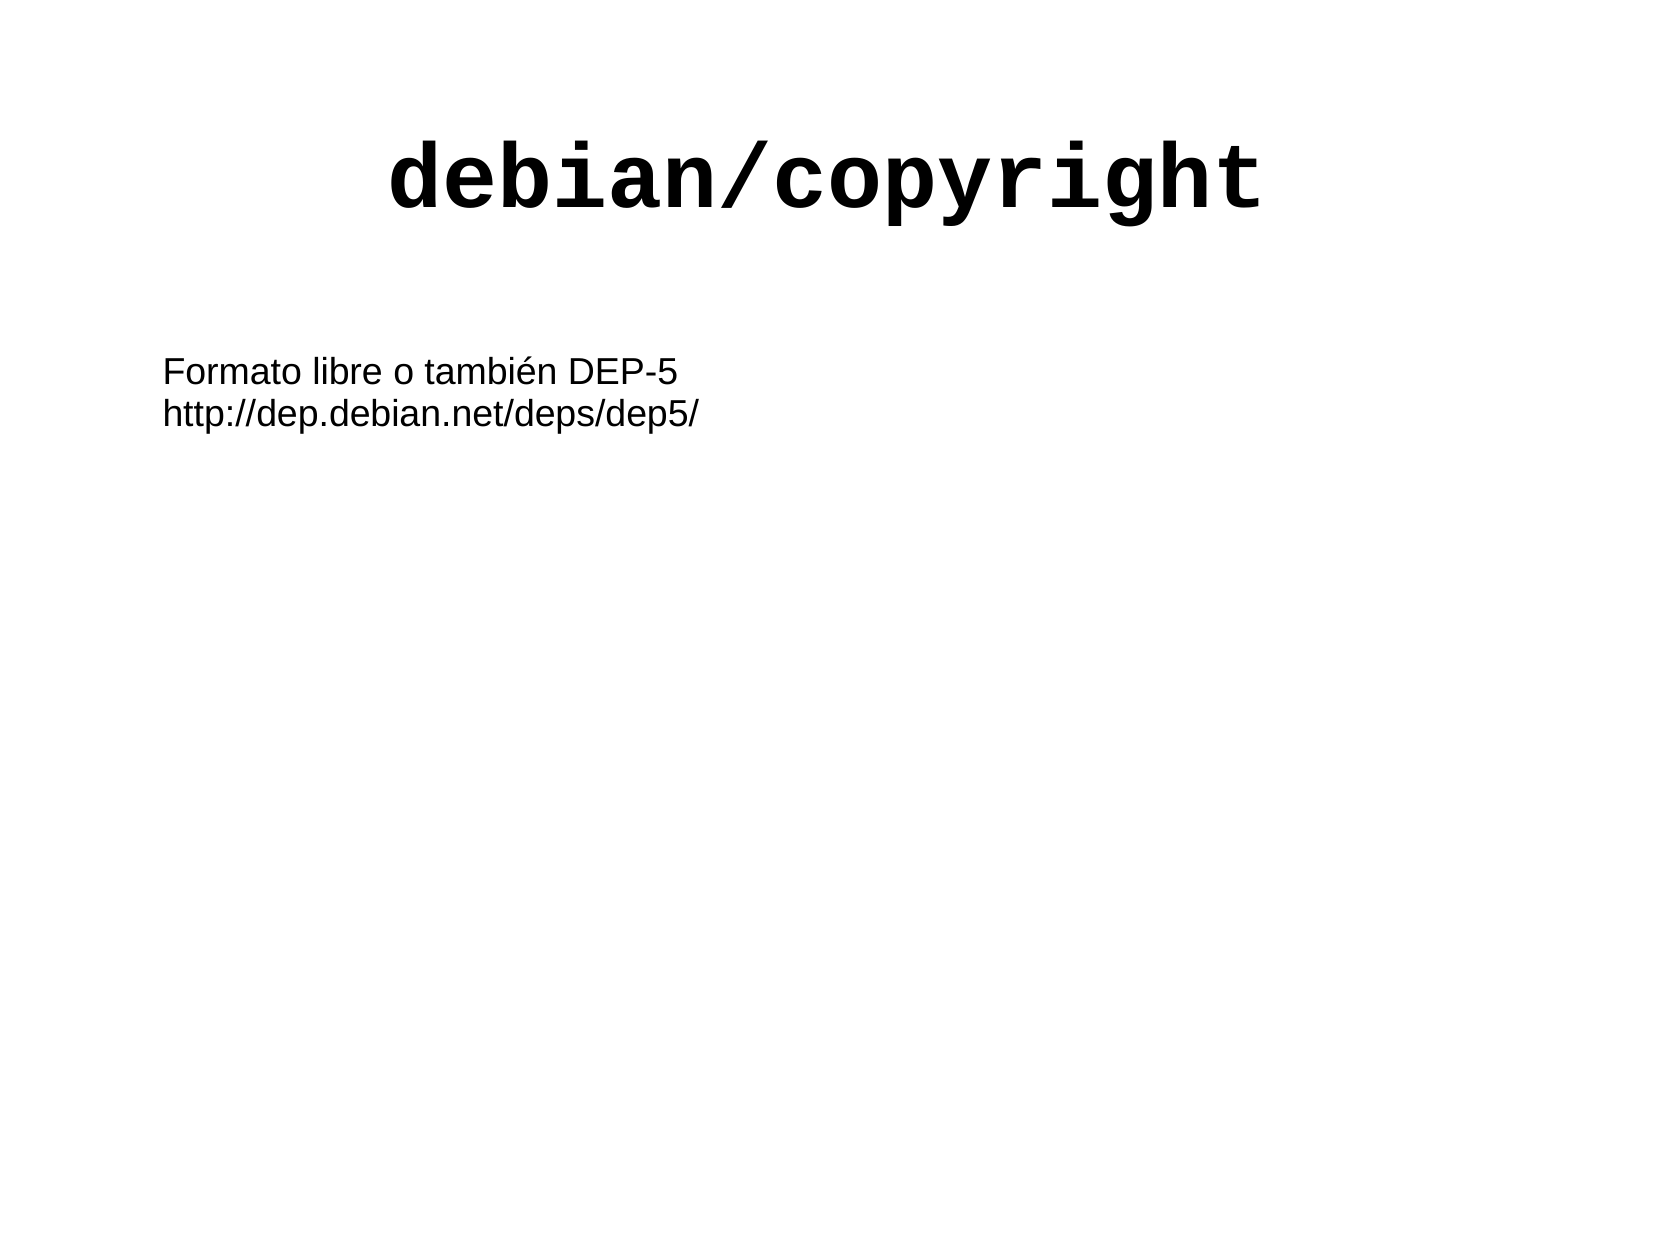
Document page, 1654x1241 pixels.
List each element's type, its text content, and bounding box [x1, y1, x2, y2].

list Formato libre o también DEP-5 http://dep.debian.net/deps/dep5/ [77, 342, 1609, 1125]
title debian/copyright [121, 102, 1534, 311]
